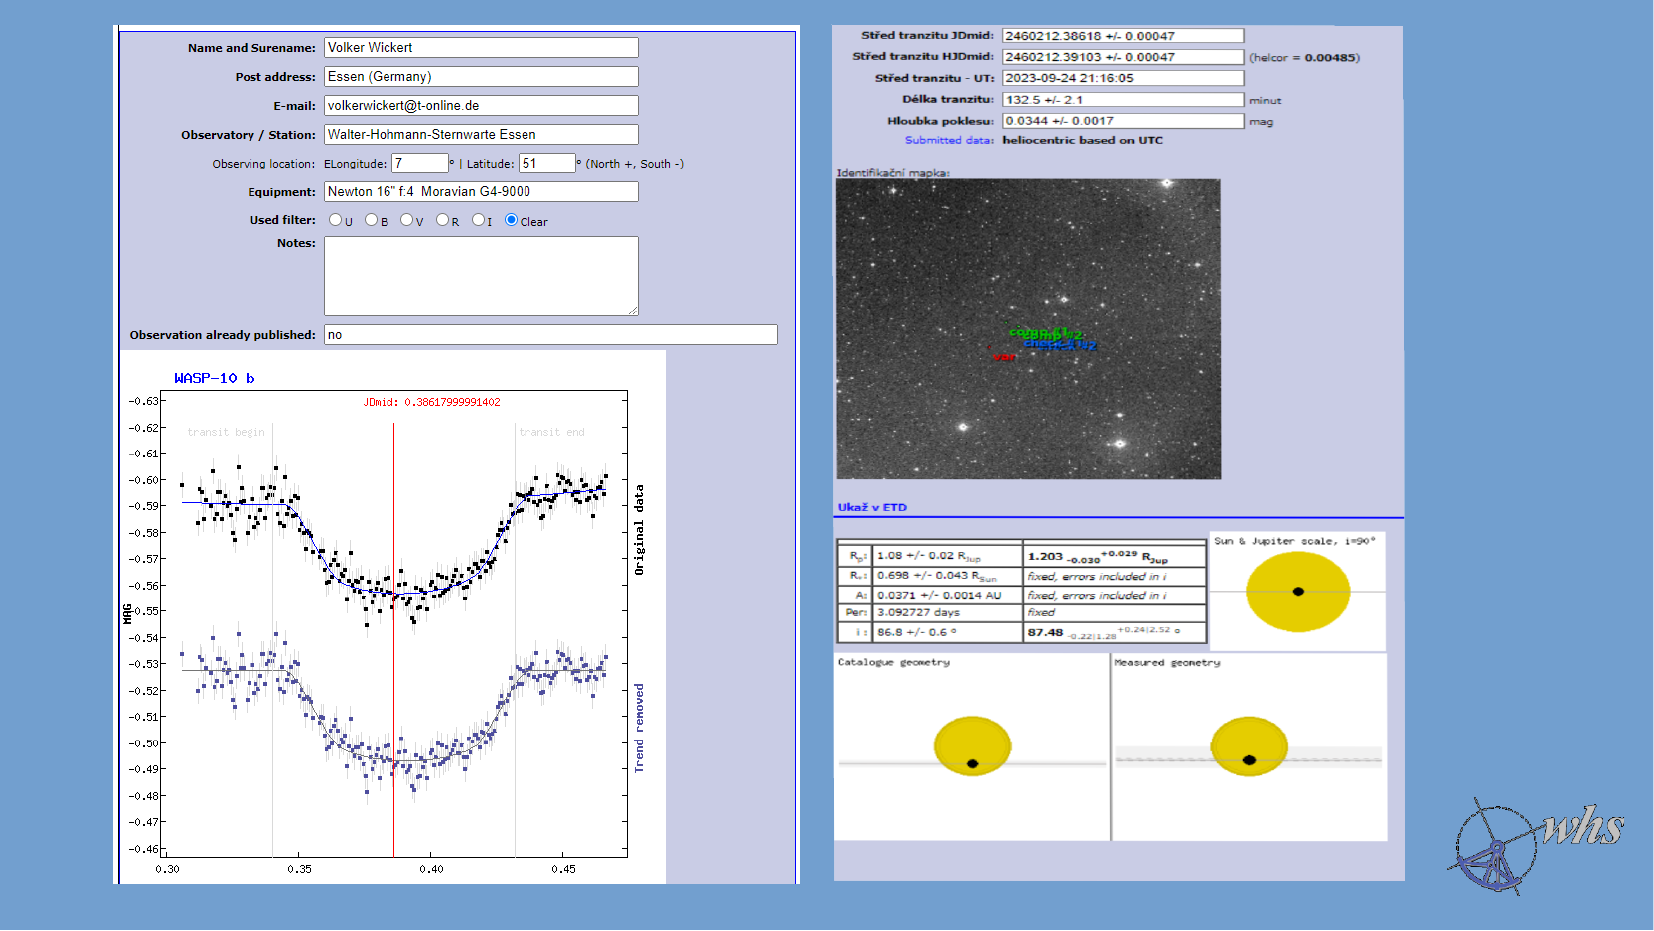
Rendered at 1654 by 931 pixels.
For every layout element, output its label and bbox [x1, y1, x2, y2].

picture [831, 24, 1405, 881]
picture [113, 25, 800, 884]
picture [1447, 797, 1625, 896]
text_box [29, 11, 1622, 768]
